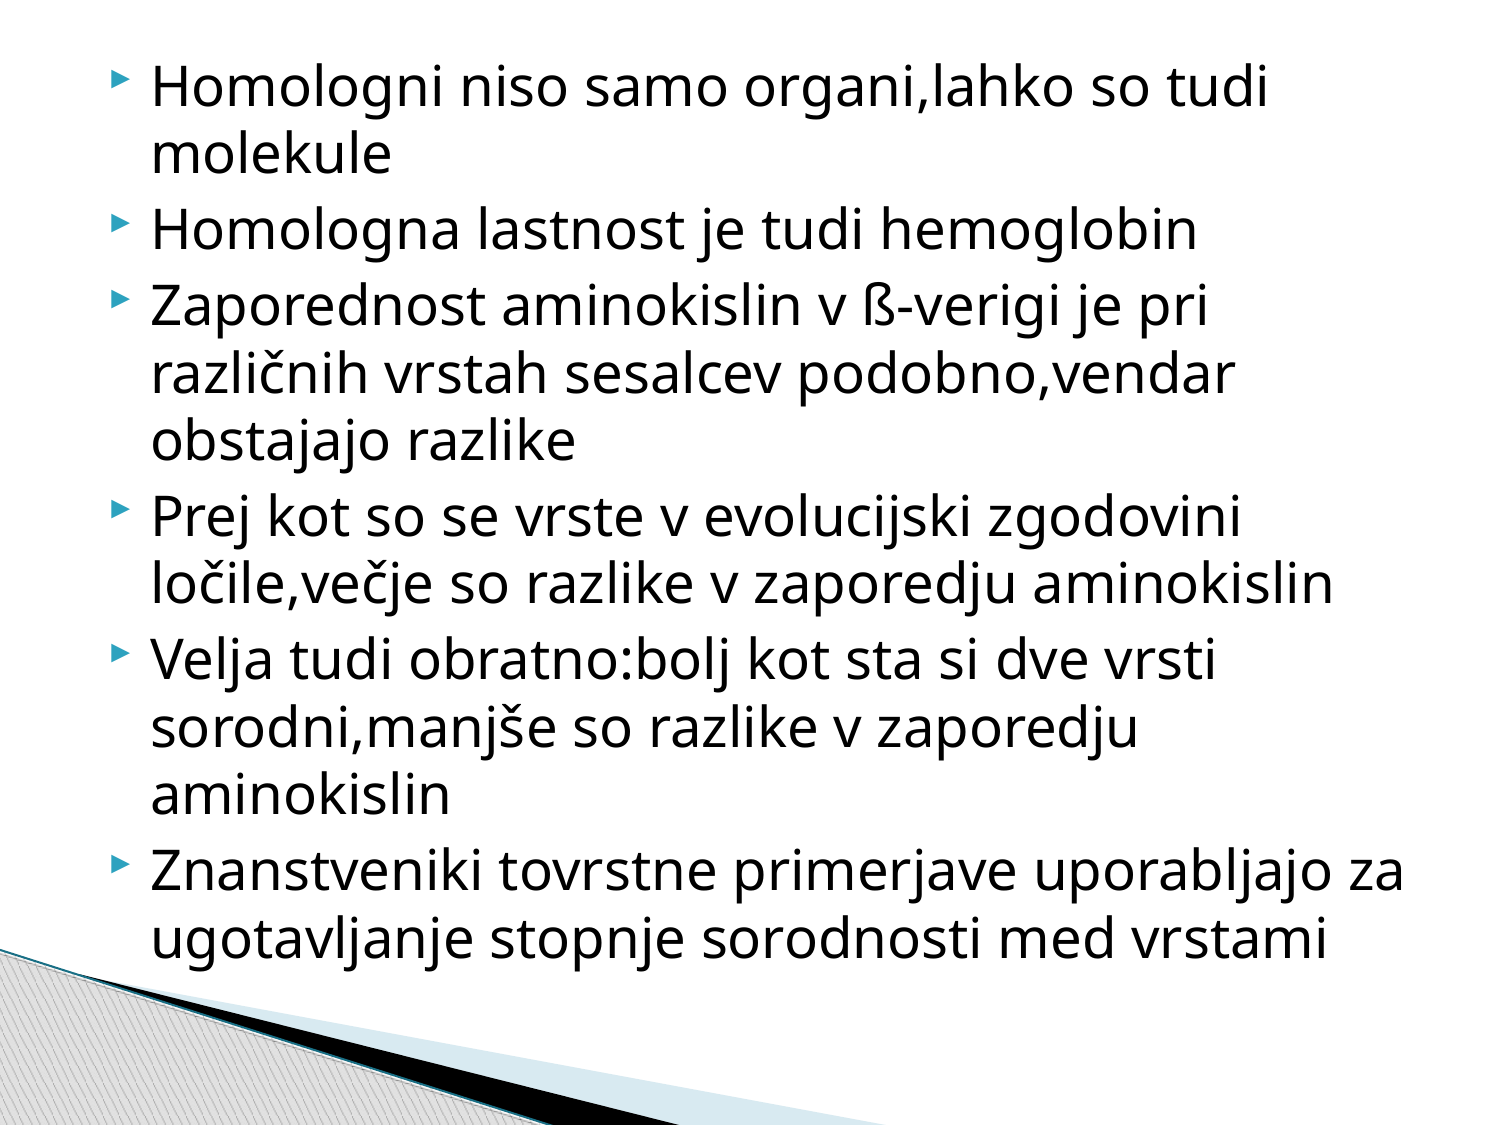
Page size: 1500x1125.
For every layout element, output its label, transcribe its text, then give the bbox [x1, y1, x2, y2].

list Homologni niso samo organi,lahko so tudi molekule Homologna lastnost je tudi hemoglobin Zaporednost aminokislin v ß-verigi je pri različnih vrstah sesalcev podobno,vendar obstajajo razlike Prej kot so se vrste v evolucijski zgodovini ločile,večje so razlike v zaporedju aminokislin Velja tudi obratno:bolj kot sta si dve vrsti sorodni,manjše so razlike v zaporedju aminokislin Znanstveniki tovrstne primerjave uporabljajo za ugotavljanje stopnje sorodnosti med vrstami [75, 42, 1425, 988]
